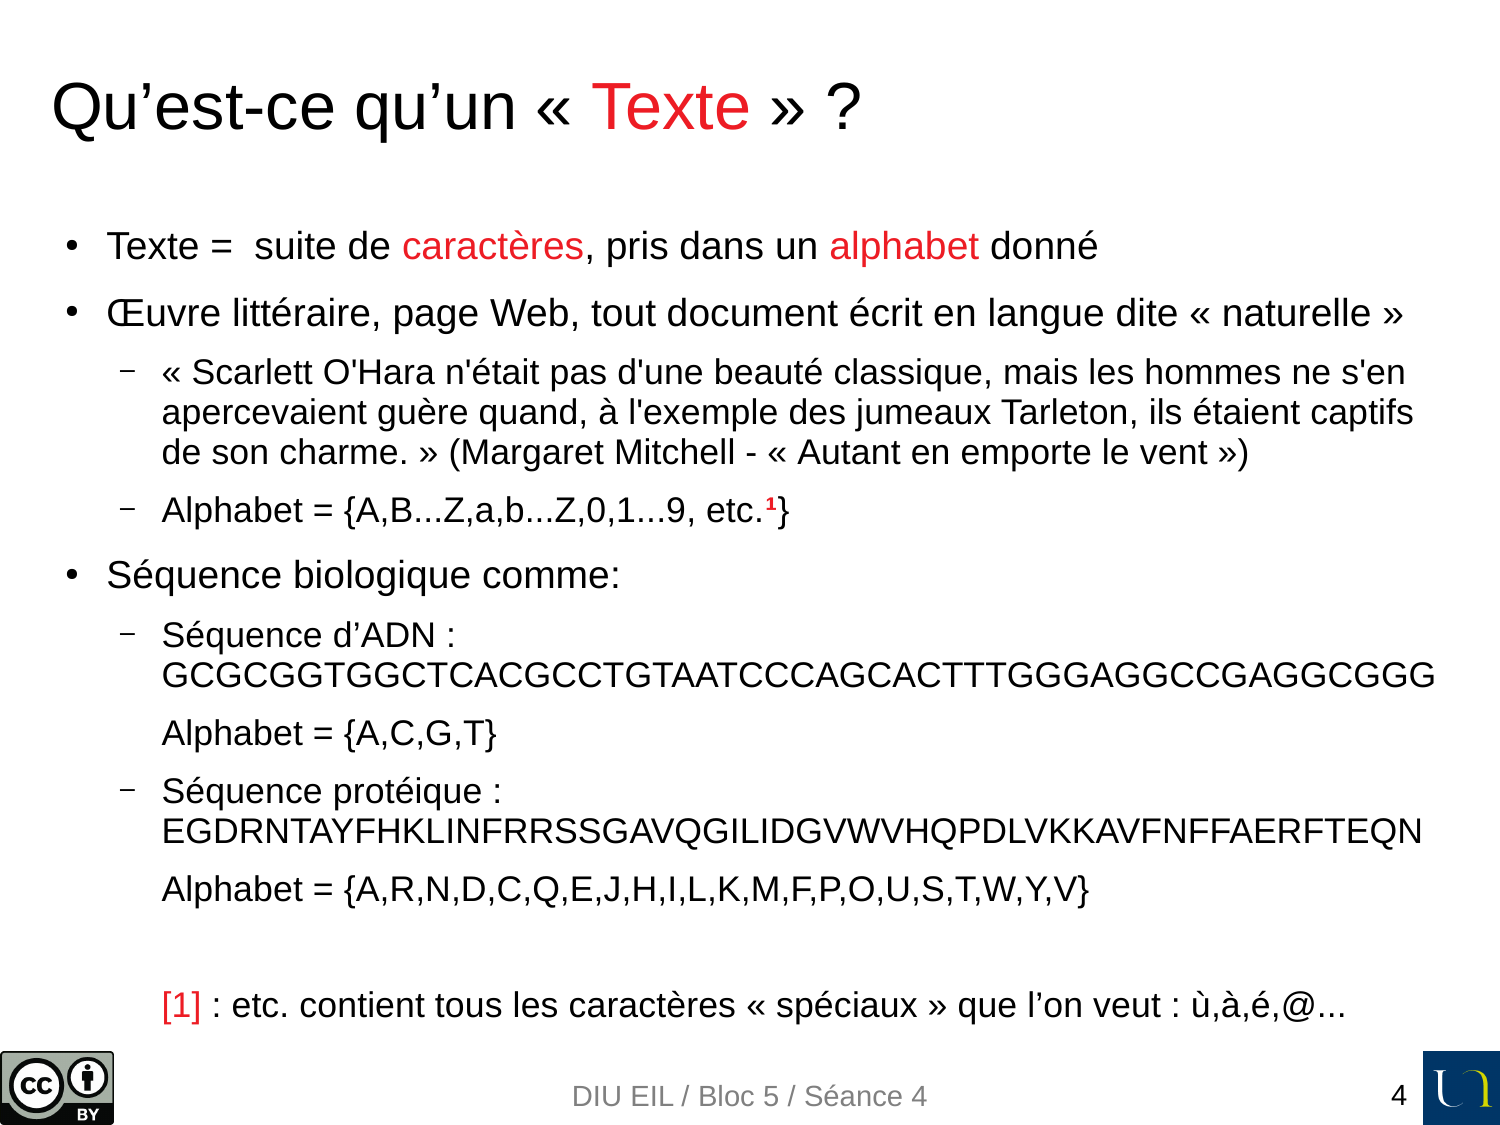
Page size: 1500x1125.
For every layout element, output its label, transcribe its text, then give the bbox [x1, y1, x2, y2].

list Texte = suite de caractères, pris dans un alphabet donné Œuvre littéraire, page Web, tout document écrit en langue dite « naturelle » « Scarlett O'Hara n'était pas d'une beauté classique, mais les hommes ne s'en apercevaient guère quand, à l'exemple des jumeaux Tarleton, ils étaient captifs de son charme. » (Margaret Mitchell - « Autant en emporte le vent ») Alphabet = {A,B...Z,a,b...Z,0,1...9, etc.¹} Séquence biologique comme: Séquence d’ADN : GCGCGGTGGCTCACGCCTGTAATCCCAGCACTTTGGGAGGCCGAGGCGGG Alphabet = {A,C,G,T} Séquence protéique : EGDRNTAYFHKLINFRRSSGAVQGILIDGVWVHQPDLVKKAVFNFFAERFTEQN Alphabet = {A,R,N,D,C,Q,E,J,H,I,L,K,M,F,P,O,U,S,T,W,Y,V} [1] : etc. contient tous les caractères « spéciaux » que l’on veut : ù,à,é,@... [51, 224, 1449, 1052]
title Qu’est-ce qu’un « Texte » ? [51, 44, 1449, 170]
picture [0, 1051, 114, 1125]
picture [1417, 1051, 1500, 1125]
